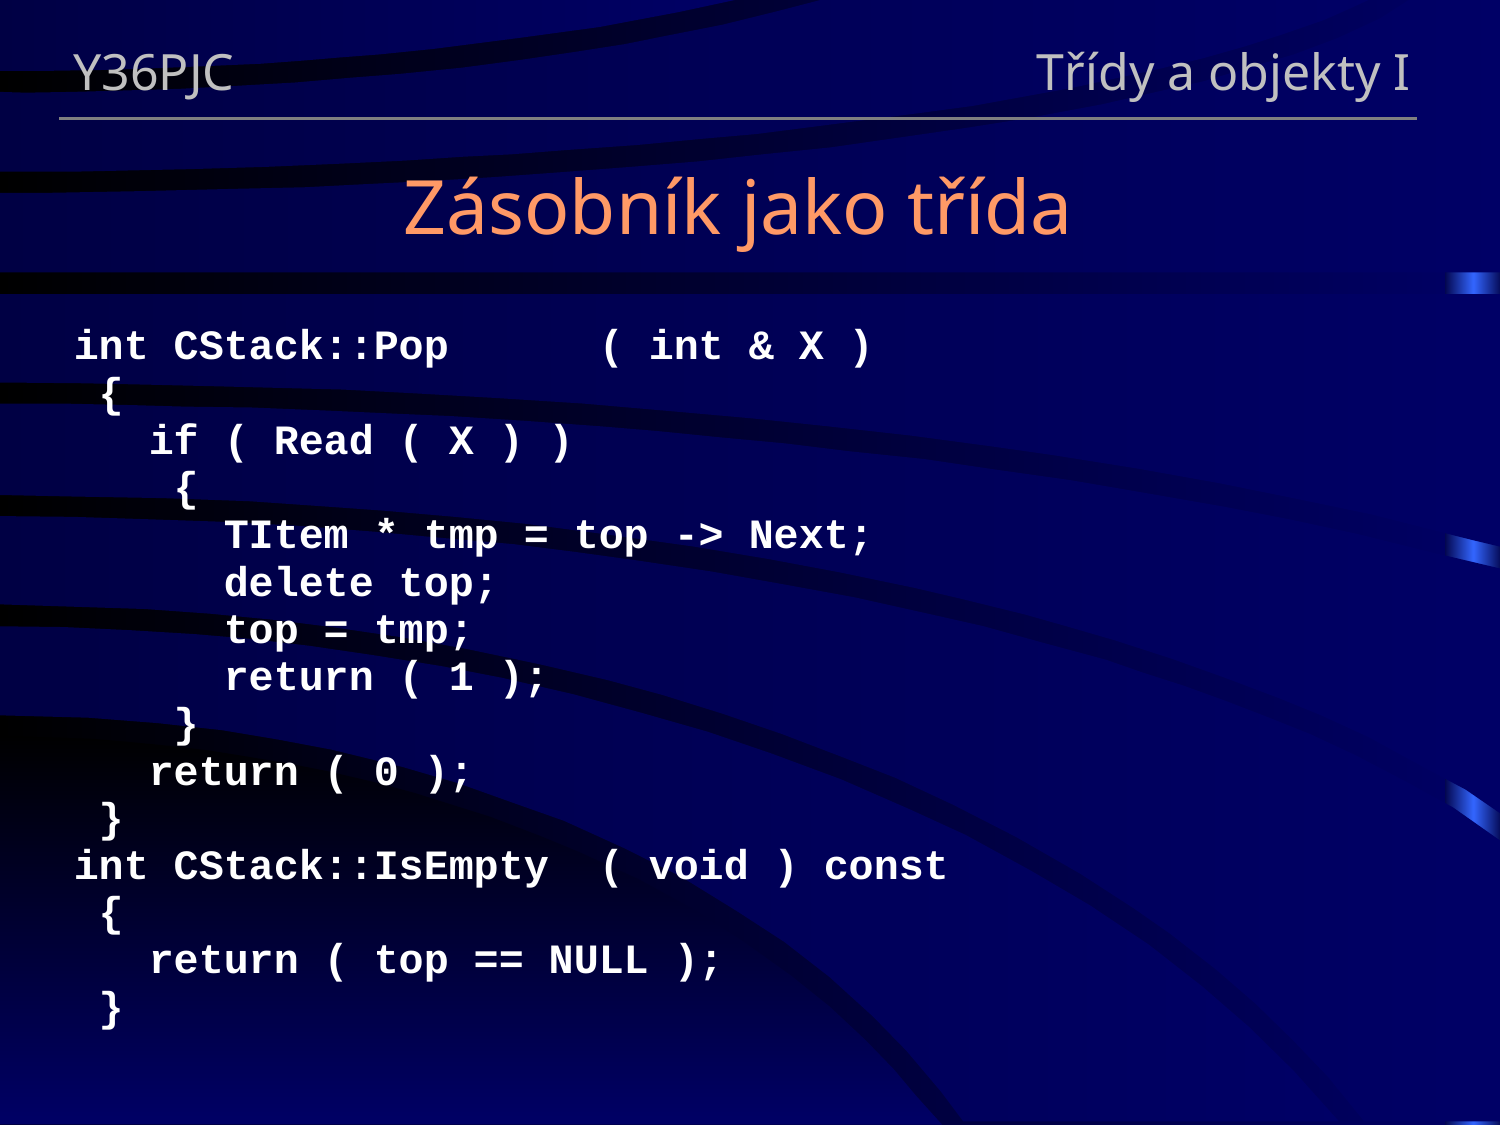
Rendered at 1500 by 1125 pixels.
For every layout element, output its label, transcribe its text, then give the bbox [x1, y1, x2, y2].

text_box Třídy a objekty I [1021, 29, 1418, 105]
text_box Zásobník jako třída int CStack::Pop ( int & X ) { if ( Read ( X ) ) { TItem * tmp = top -> Next; delete top; top = tmp; return ( 1 ); } return ( 0 ); } int CStack::IsEmpty ( void ) const { return ( top == NULL ); } [59, 147, 1418, 1078]
text_box Y36PJC [59, 29, 251, 105]
